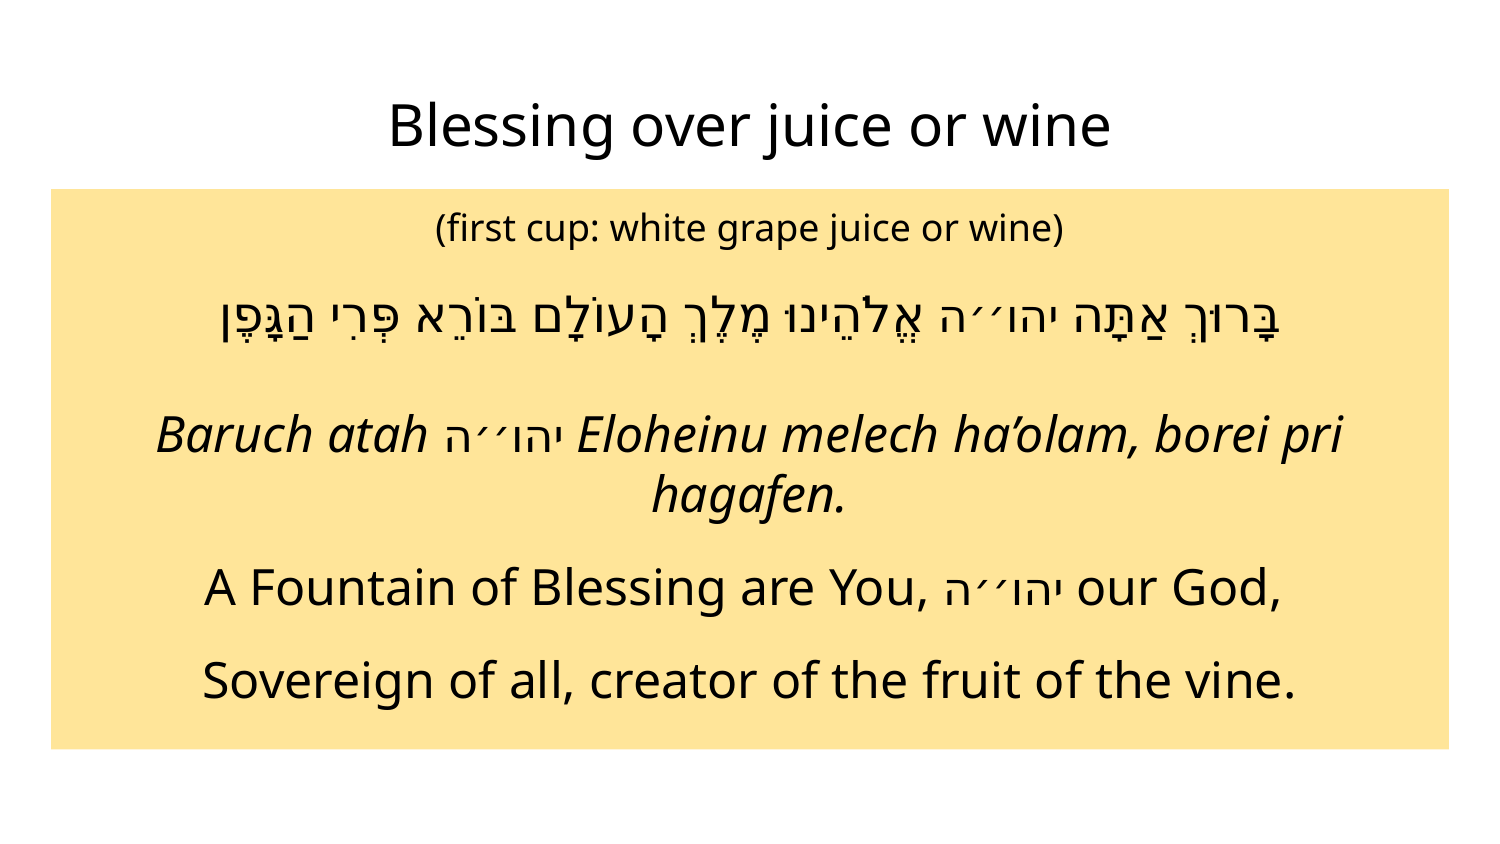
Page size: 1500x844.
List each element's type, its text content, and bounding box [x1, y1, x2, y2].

title Blessing over juice or wine [51, 72, 1449, 167]
list (first cup: white grape juice or wine) בָּרוּךְ אַתָּה יהו׳׳ה אֱלֹהֵינוּ מֶלֶךְ הָעוֹלָם בּוֹרֵא פְּרִי הַגָּפֶן Baruch atah יהו׳׳ה Eloheinu melech ha’olam, borei pri hagafen. A Fountain of Blessing are You, יהו׳׳ה our God, Sovereign of all, creator of the fruit of the vine. [51, 189, 1449, 750]
